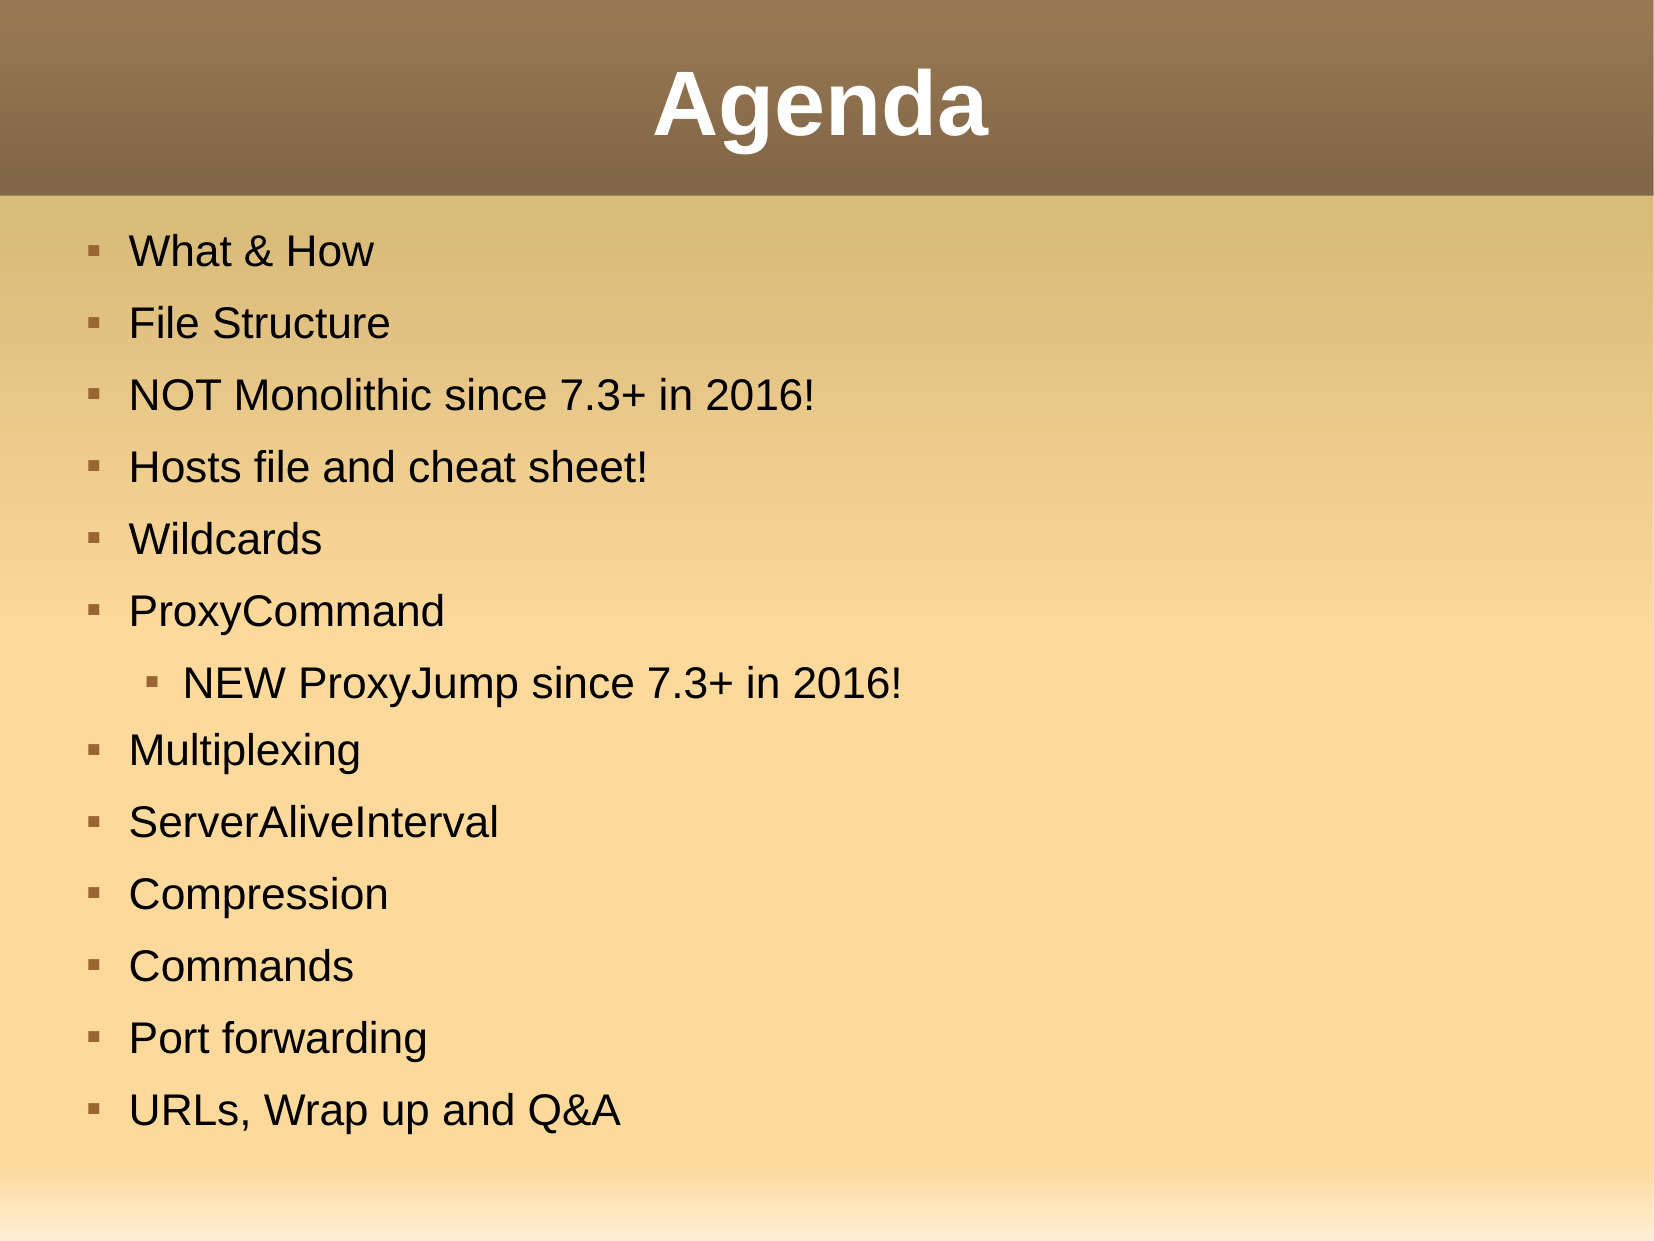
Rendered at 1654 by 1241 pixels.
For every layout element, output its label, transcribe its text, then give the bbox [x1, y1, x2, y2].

picture [0, 0, 1654, 1241]
title Agenda [76, 0, 1565, 208]
list What & How File Structure NOT Monolithic since 7.3+ in 2016! Hosts file and cheat sheet! Wildcards ProxyCommand NEW ProxyJump since 7.3+ in 2016! Multiplexing ServerAliveInterval Compression Commands Port forwarding URLs, Wrap up and Q&A [74, 226, 1564, 1143]
